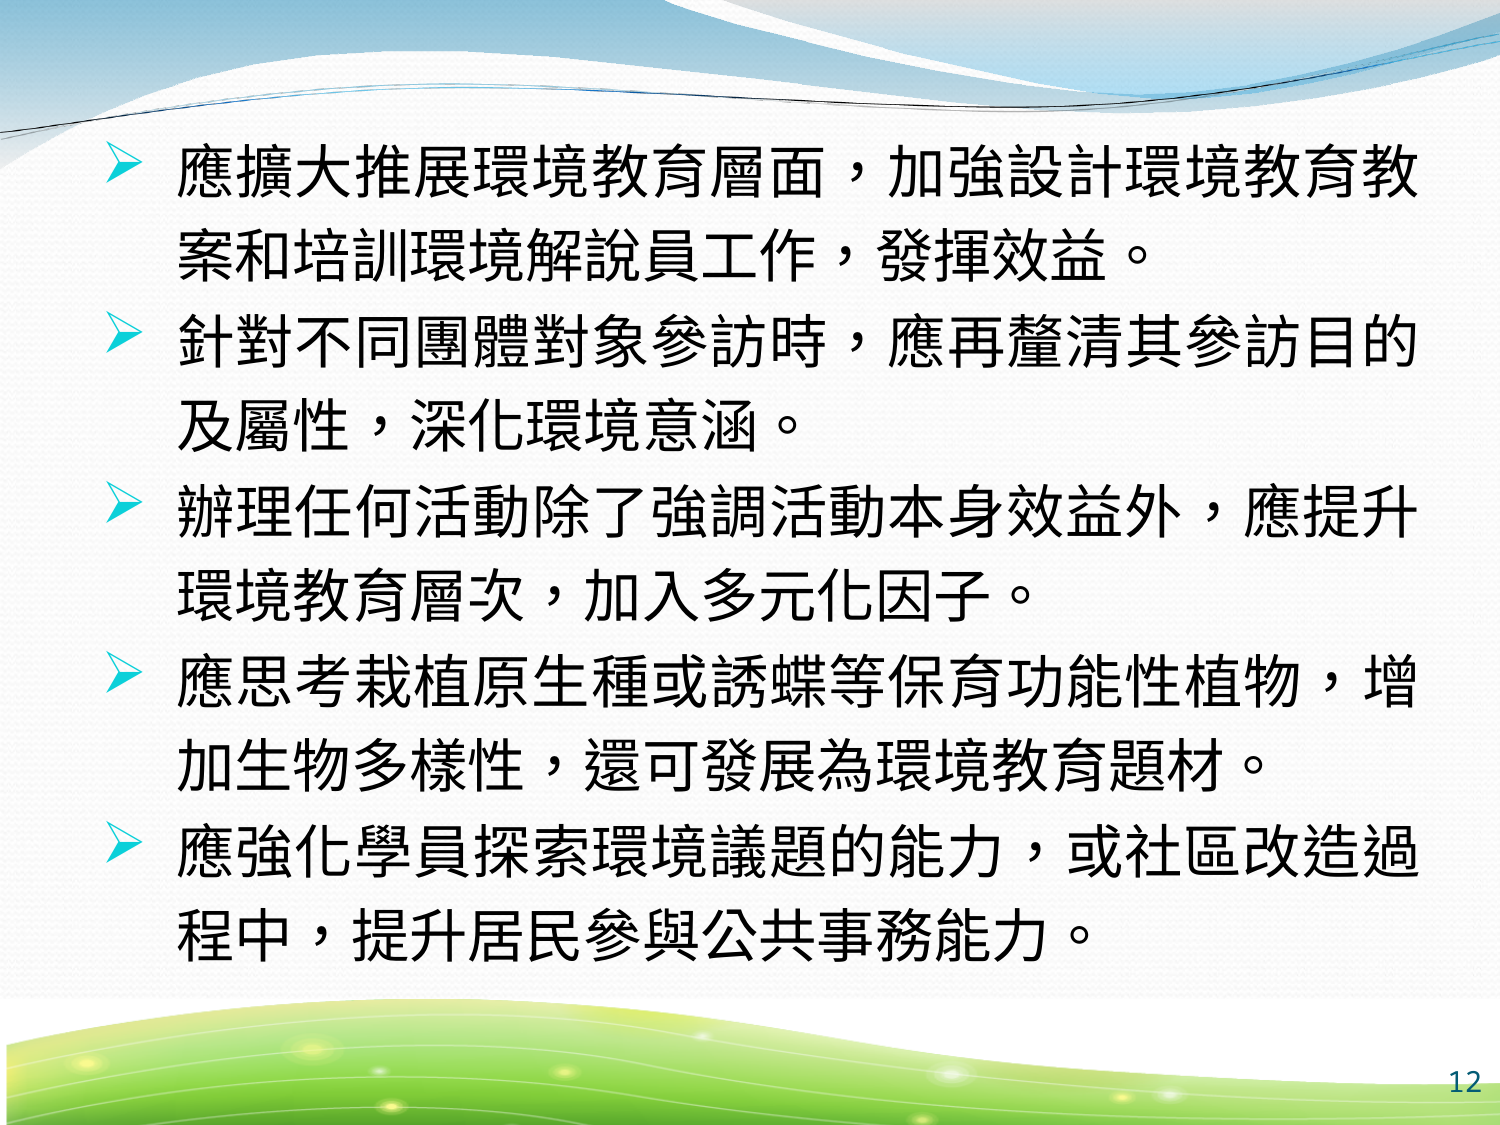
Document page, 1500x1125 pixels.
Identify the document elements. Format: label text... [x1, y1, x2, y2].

list 應擴大推展環境教育層面，加強設計環境教育教案和培訓環境解說員工作，發揮效益。 針對不同團體對象參訪時，應再釐清其參訪目的及屬性，深化環境意涵。 辦理任何活動除了強調活動本身效益外，應提升環境教育層次，加入多元化因子。 應思考栽植原生種或誘蝶等保育功能性植物，增加生物多樣性，還可發展為環境教育題材。 應強化學員探索環境議題的能力，或社區改造過程中，提升居民參與公共事務能力。 [29, 113, 1436, 997]
text_box <編號> [1357, 1042, 1483, 1103]
picture [0, 0, 1500, 1125]
